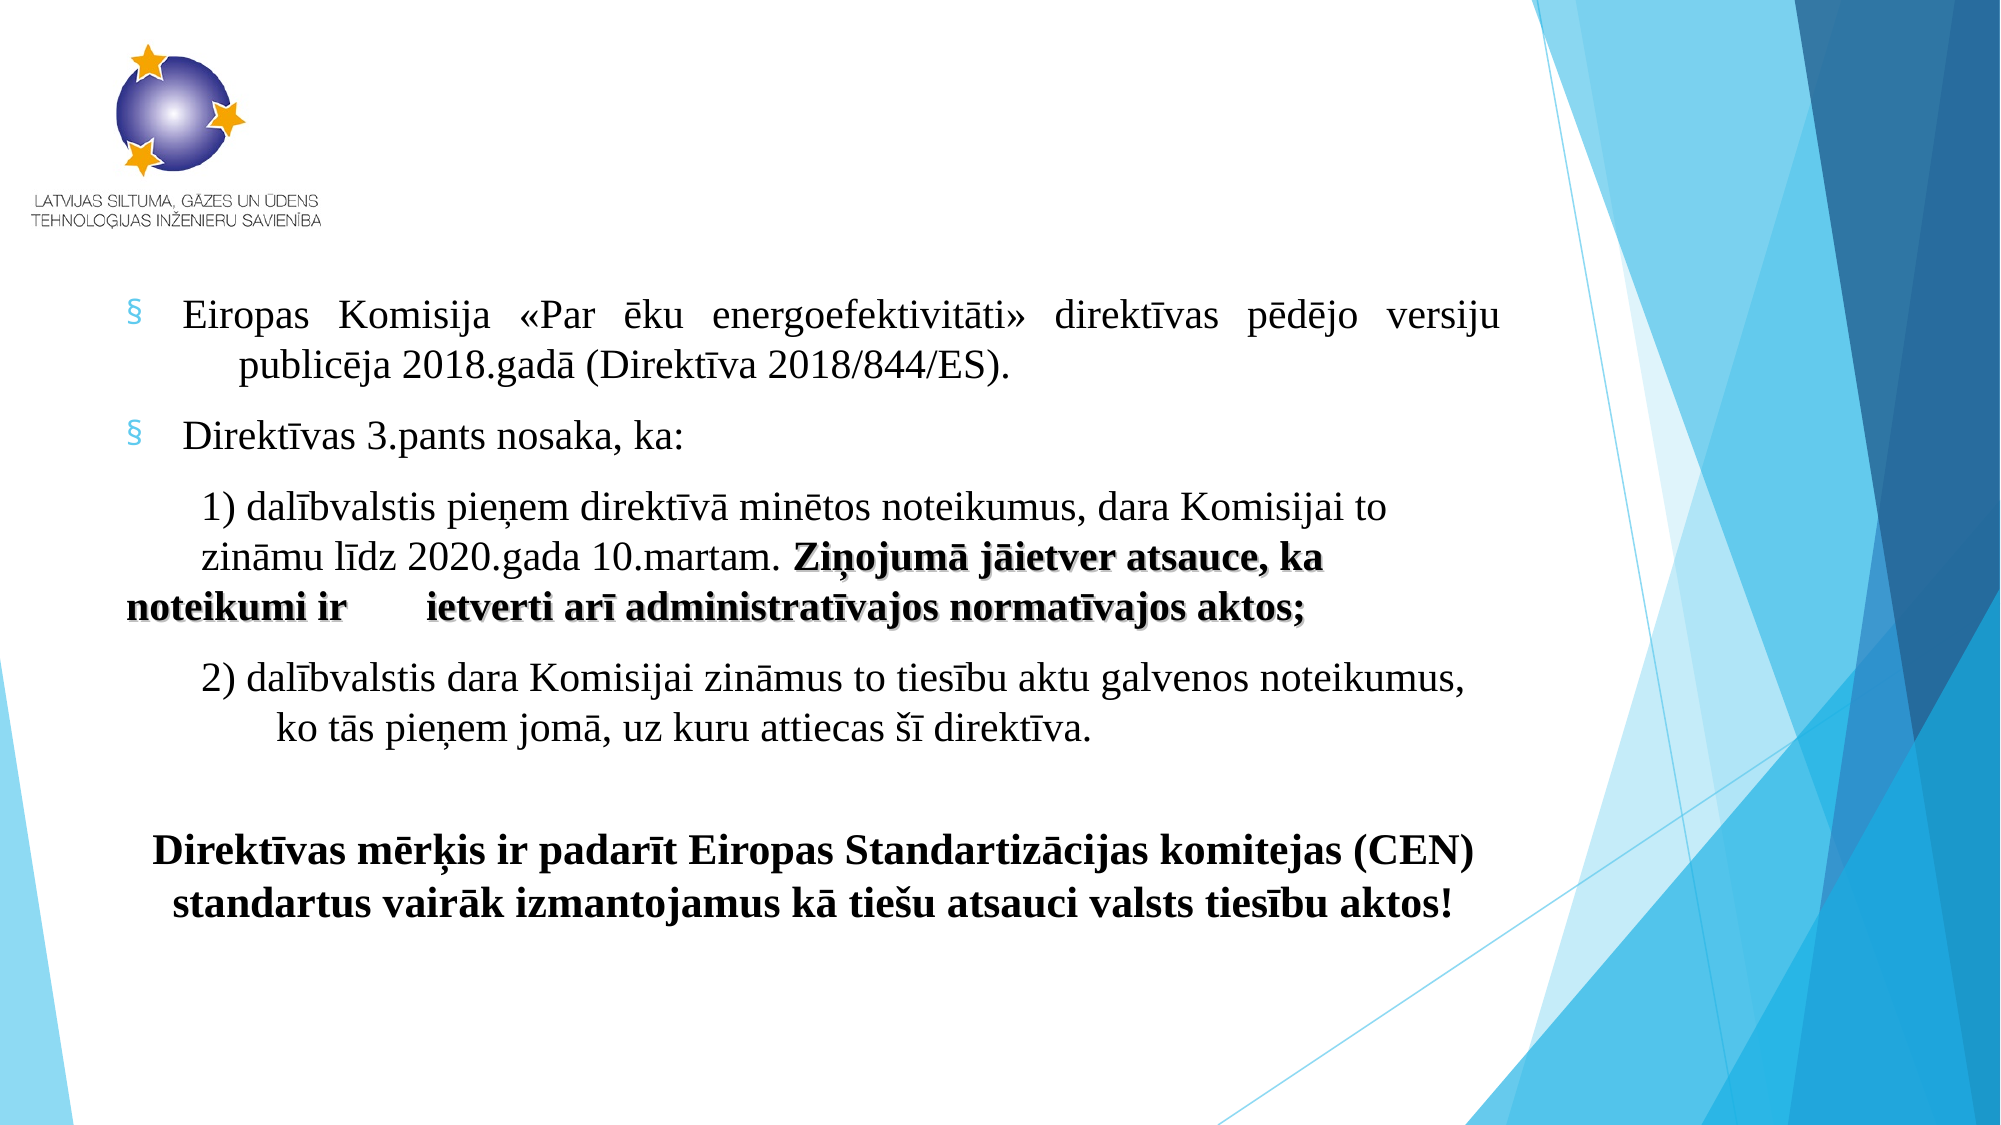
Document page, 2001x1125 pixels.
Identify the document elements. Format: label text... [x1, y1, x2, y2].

picture [31, 39, 321, 229]
list Eiropas Komisija «Par ēku energoefektivitāti» direktīvas pēdējo versiju publicēja 2018.gadā (Direktīva 2018/844/ES). Direktīvas 3.pants nosaka, ka: 1) dalībvalstis pieņem direktīvā minētos noteikumus, dara Komisijai to zināmu līdz 2020.gada 10.martam. Ziņojumā jāietver atsauce, ka noteikumi ir ietverti arī administratīvajos normatīvajos aktos; 2) dalībvalstis dara Komisijai zināmus to tiesību aktu galvenos noteikumus, ko tās pieņem jomā, uz kuru attiecas šī direktīva. Direktīvas mērķis ir padarīt Eiropas Standartizācijas komitejas (CEN) standartus vairāk izmantojamus kā tiešu atsauci valsts tiesību aktos! [111, 279, 1522, 992]
